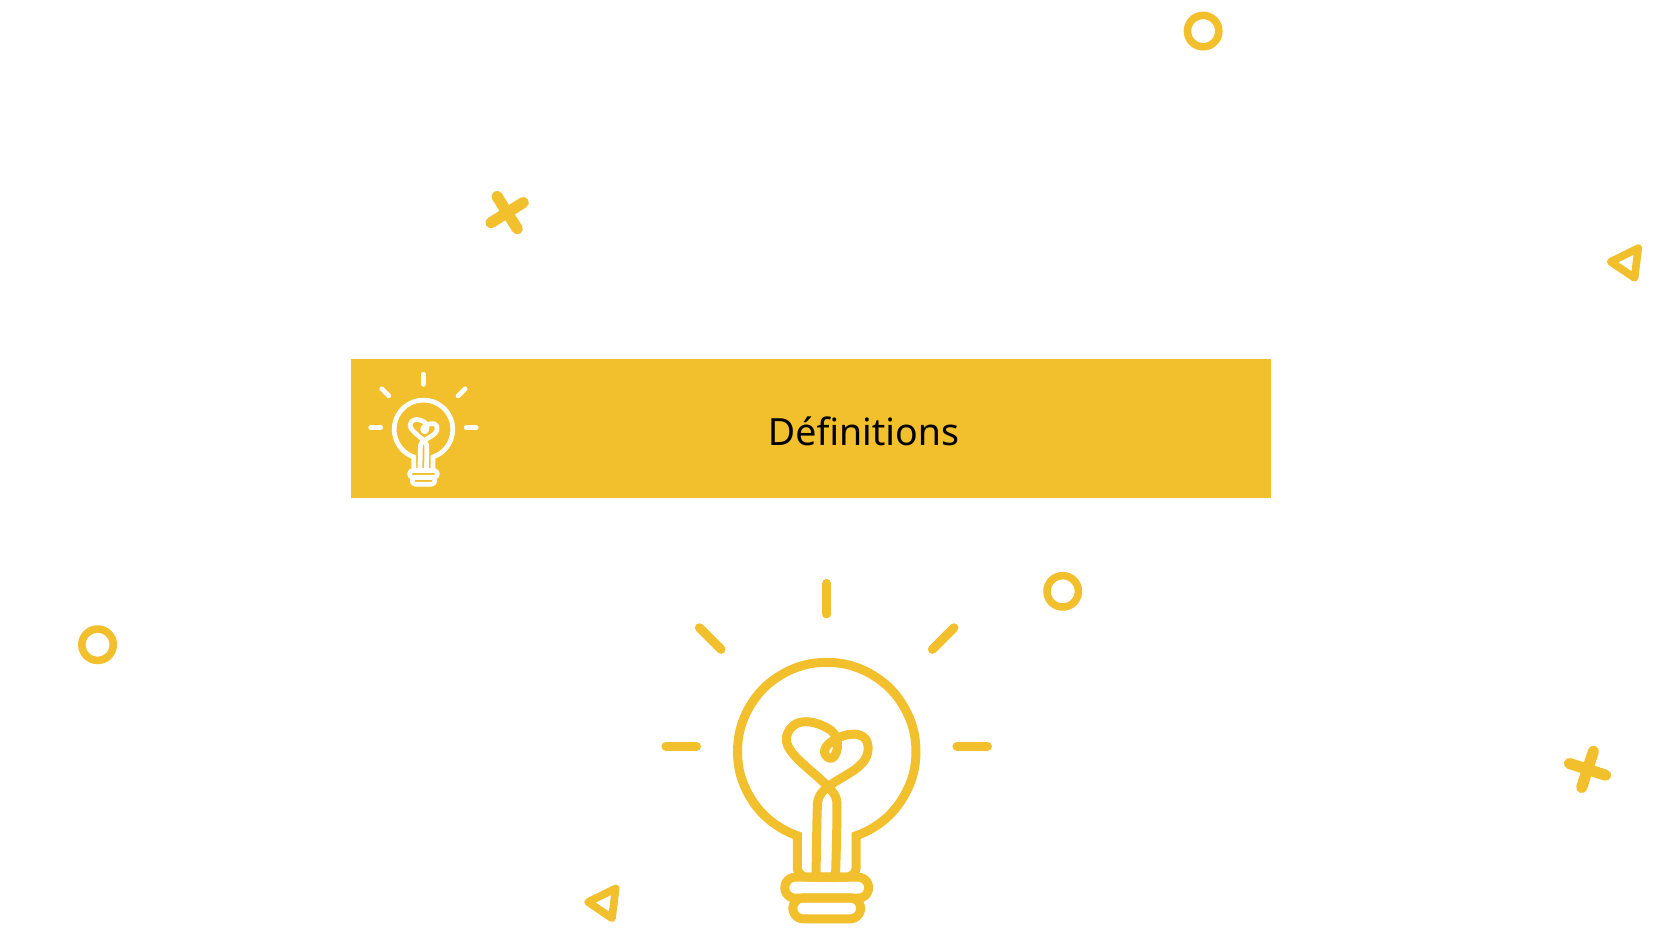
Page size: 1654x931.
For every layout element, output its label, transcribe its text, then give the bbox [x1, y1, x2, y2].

text_box Définitions [487, 339, 1241, 523]
